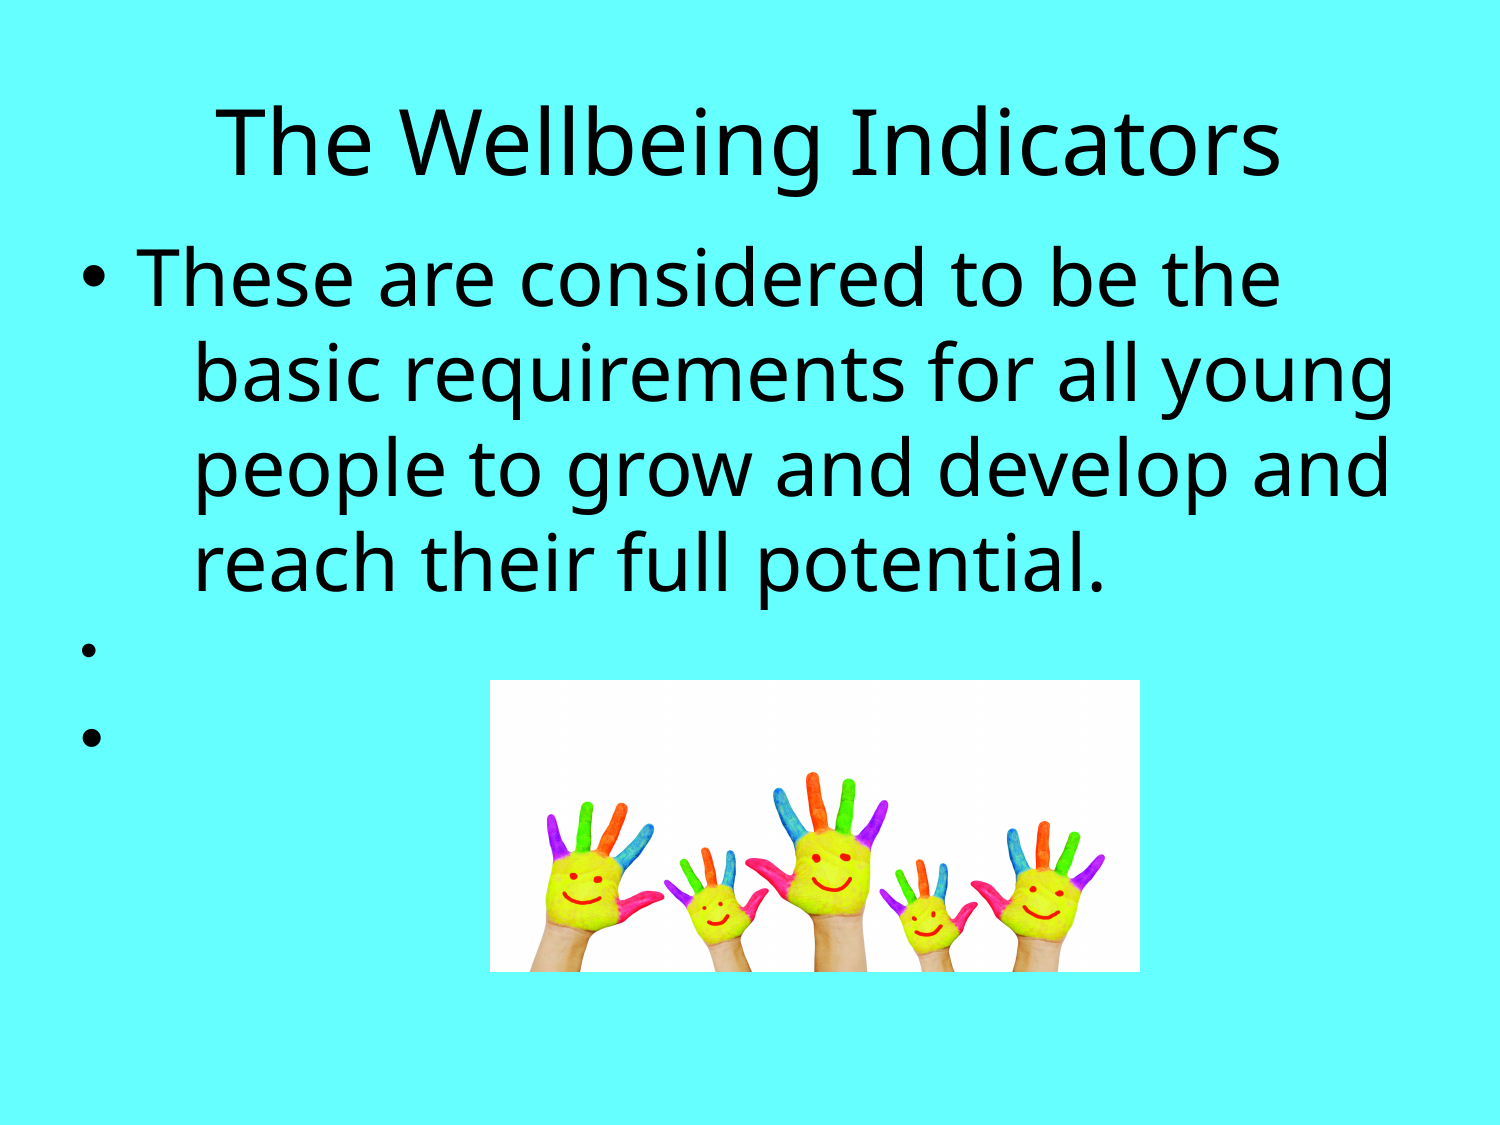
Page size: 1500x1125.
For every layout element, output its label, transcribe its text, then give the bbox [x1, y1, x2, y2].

title The Wellbeing Indicators [75, 45, 1426, 219]
list These are considered to be the basic requirements for all young people to grow and develop and reach their full potential. [64, 219, 1447, 1087]
picture [490, 680, 1140, 972]
